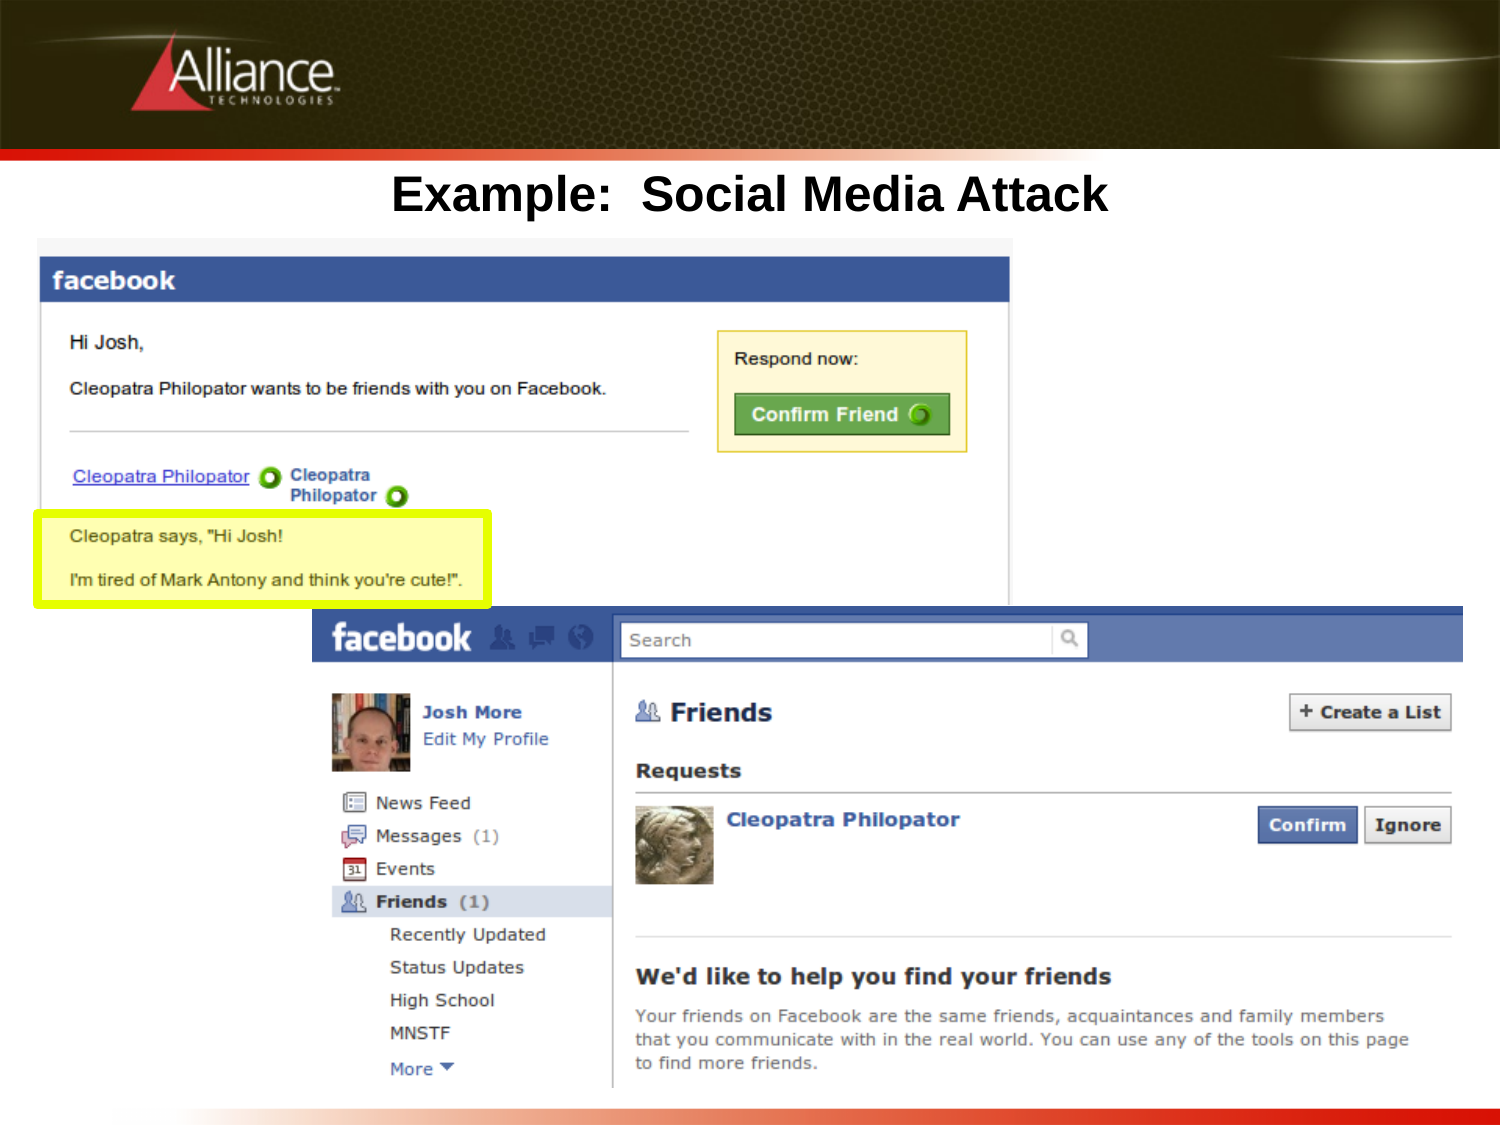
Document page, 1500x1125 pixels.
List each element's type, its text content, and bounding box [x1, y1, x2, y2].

text_box [37, 513, 488, 605]
picture [114, 1109, 1500, 1125]
picture [0, 0, 1500, 161]
picture [37, 238, 1013, 605]
picture [312, 606, 1463, 1088]
text_box Example: Social Media Attack [0, 163, 1500, 225]
